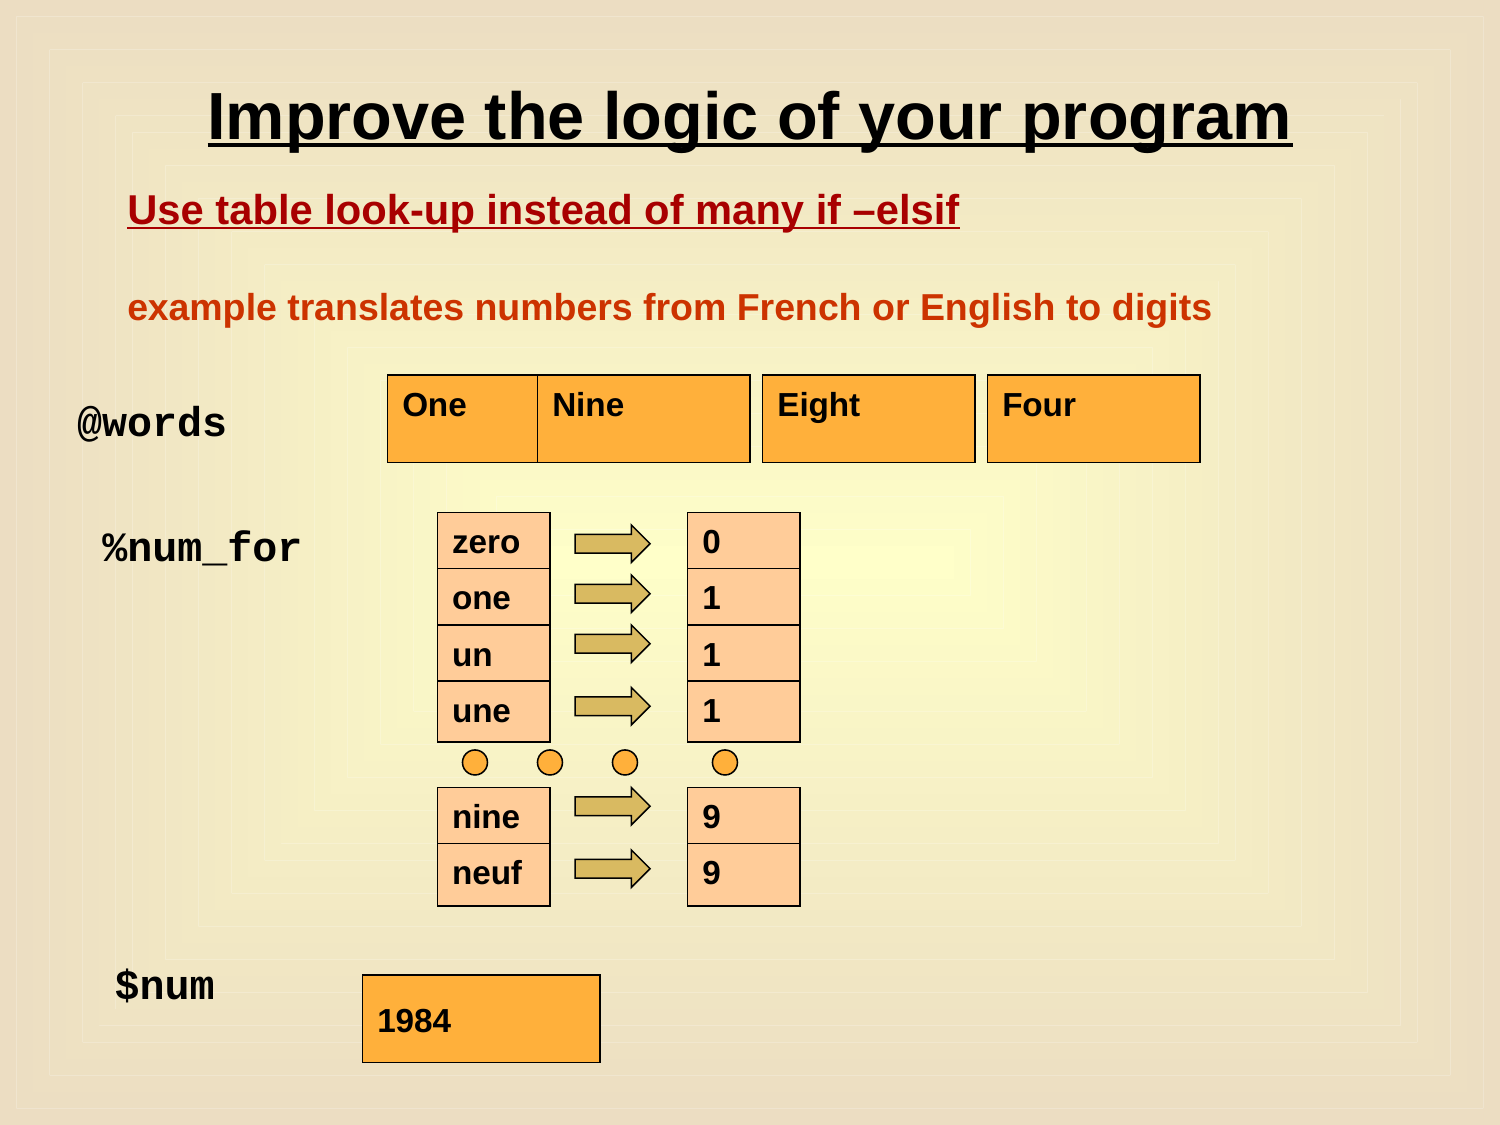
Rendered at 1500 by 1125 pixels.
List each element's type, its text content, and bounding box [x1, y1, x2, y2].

text_box [537, 749, 563, 775]
title Improve the logic of your program [75, 0, 1426, 226]
text_box Nine [537, 375, 751, 463]
text_box [712, 749, 738, 775]
text_box Four [987, 375, 1200, 463]
text_box [575, 524, 651, 563]
text_box [462, 749, 488, 775]
text_box 1 [687, 624, 801, 681]
text_box one [437, 568, 550, 624]
text_box 9 [687, 843, 801, 907]
text_box neuf [437, 843, 550, 907]
text_box 1984 [362, 975, 601, 1063]
text_box [575, 624, 651, 663]
text_box [575, 787, 651, 826]
text_box %num_for [87, 512, 376, 578]
text_box 1 [687, 568, 801, 624]
text_box 0 [687, 512, 801, 568]
text_box [575, 687, 651, 726]
text_box Eight [762, 375, 975, 463]
text_box un [437, 624, 550, 681]
text_box @words [62, 387, 351, 454]
text_box One [387, 375, 537, 463]
text_box nine [437, 787, 550, 843]
text_box zero [437, 512, 550, 568]
text_box [575, 849, 651, 888]
text_box [612, 749, 638, 775]
text_box une [437, 681, 550, 742]
text_box $num [99, 950, 388, 1016]
text_box [575, 574, 651, 613]
text_box 1 [687, 681, 801, 742]
text_box 9 [687, 787, 801, 843]
text_box Use table look-up instead of many if –elsif example translates numbers from French or English to digits [112, 174, 1301, 336]
